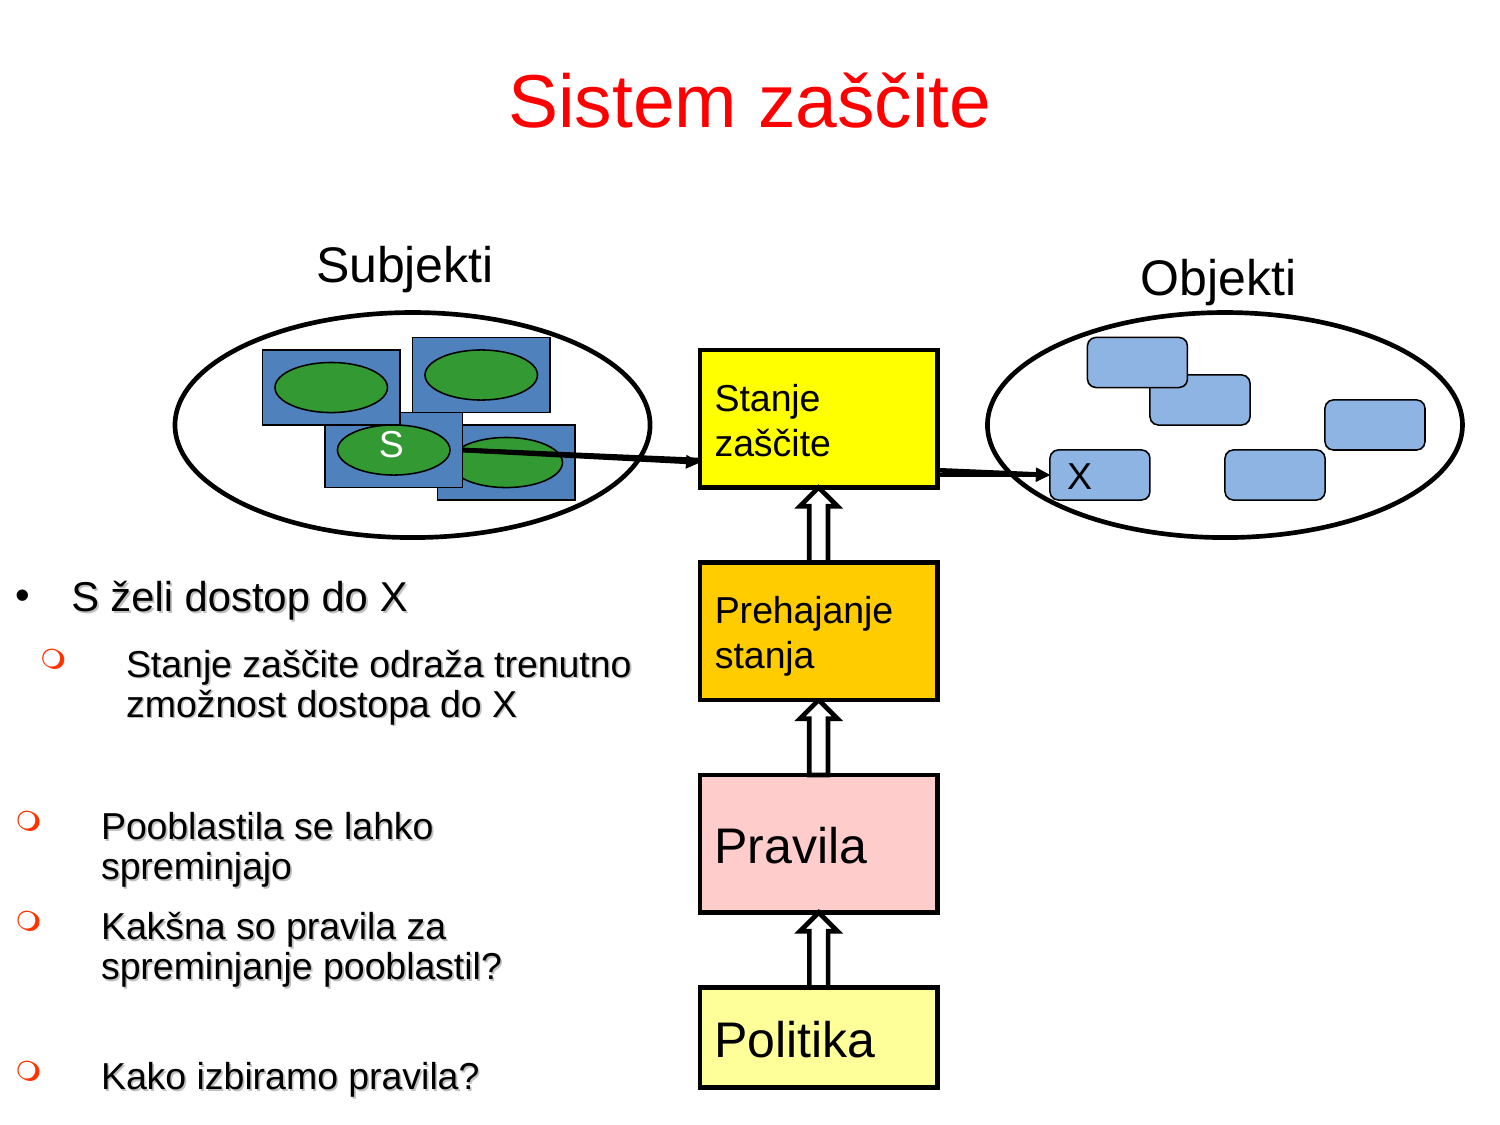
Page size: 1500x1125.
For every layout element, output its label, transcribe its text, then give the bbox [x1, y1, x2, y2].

list S želi dostop do X [0, 562, 601, 638]
text_box Pravila [699, 774, 938, 913]
text_box [799, 487, 838, 563]
text_box Politika [699, 987, 938, 1088]
text_box Kakšna so pravila za spreminjanje pooblastil? [0, 900, 613, 1038]
text_box [799, 912, 838, 988]
text_box Objekti [1126, 237, 1312, 313]
text_box X [1049, 449, 1150, 501]
text_box Kako izbiramo pravila? [0, 1050, 601, 1125]
text_box Prehajanje stanja [699, 562, 938, 700]
text_box Pooblastila se lahko spreminjajo [0, 800, 601, 876]
text_box Stanje zaščite [699, 350, 938, 488]
title Sistem zaščite [75, 45, 1426, 151]
text_box Stanje zaščite odraža trenutno zmožnost dostopa do X [24, 637, 688, 750]
text_box [987, 313, 1463, 538]
text_box S [364, 412, 419, 473]
text_box Subjekti [301, 224, 509, 301]
text_box [174, 312, 651, 538]
text_box [799, 700, 838, 776]
